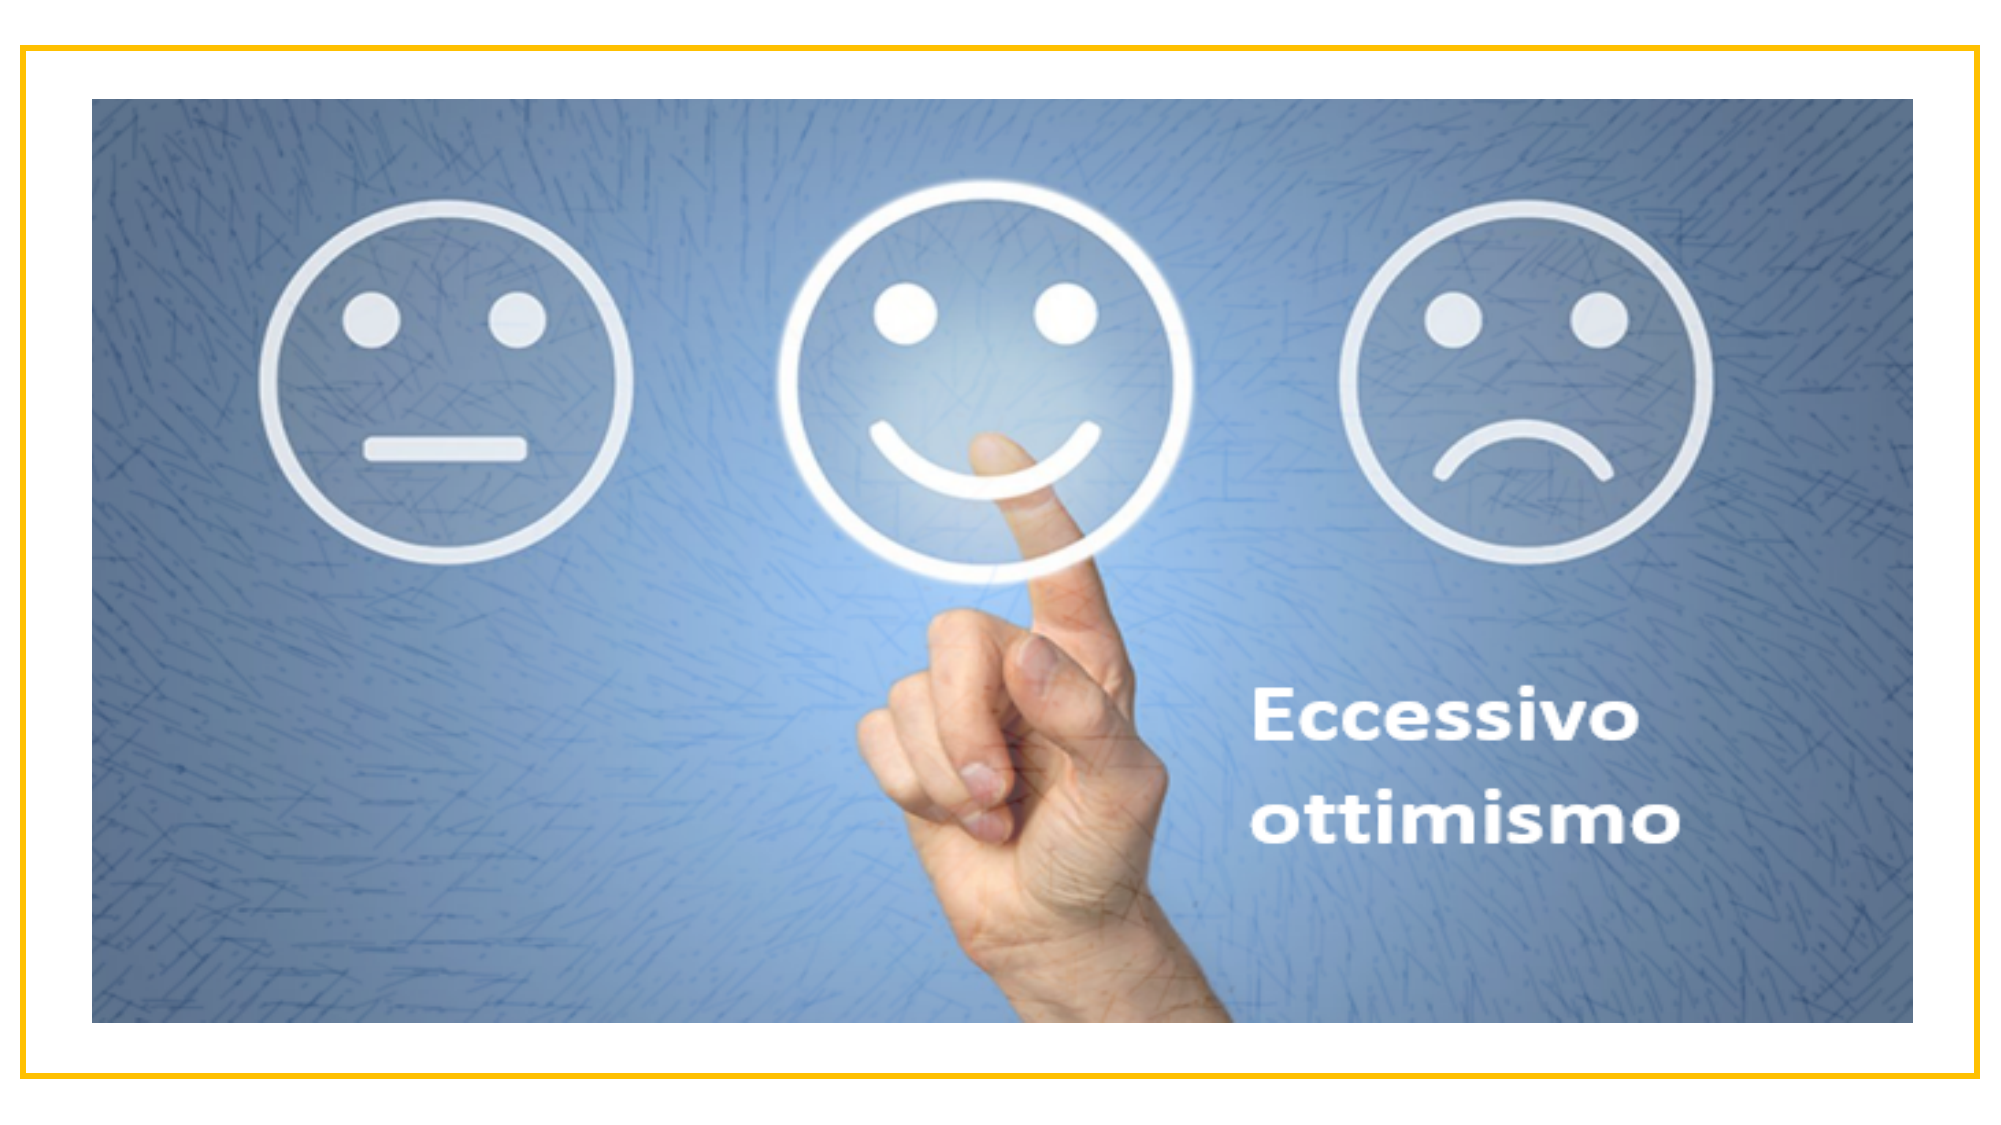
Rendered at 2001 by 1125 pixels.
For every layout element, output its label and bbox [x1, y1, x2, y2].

picture [92, 99, 1913, 1023]
text_box [22, 47, 1978, 1077]
